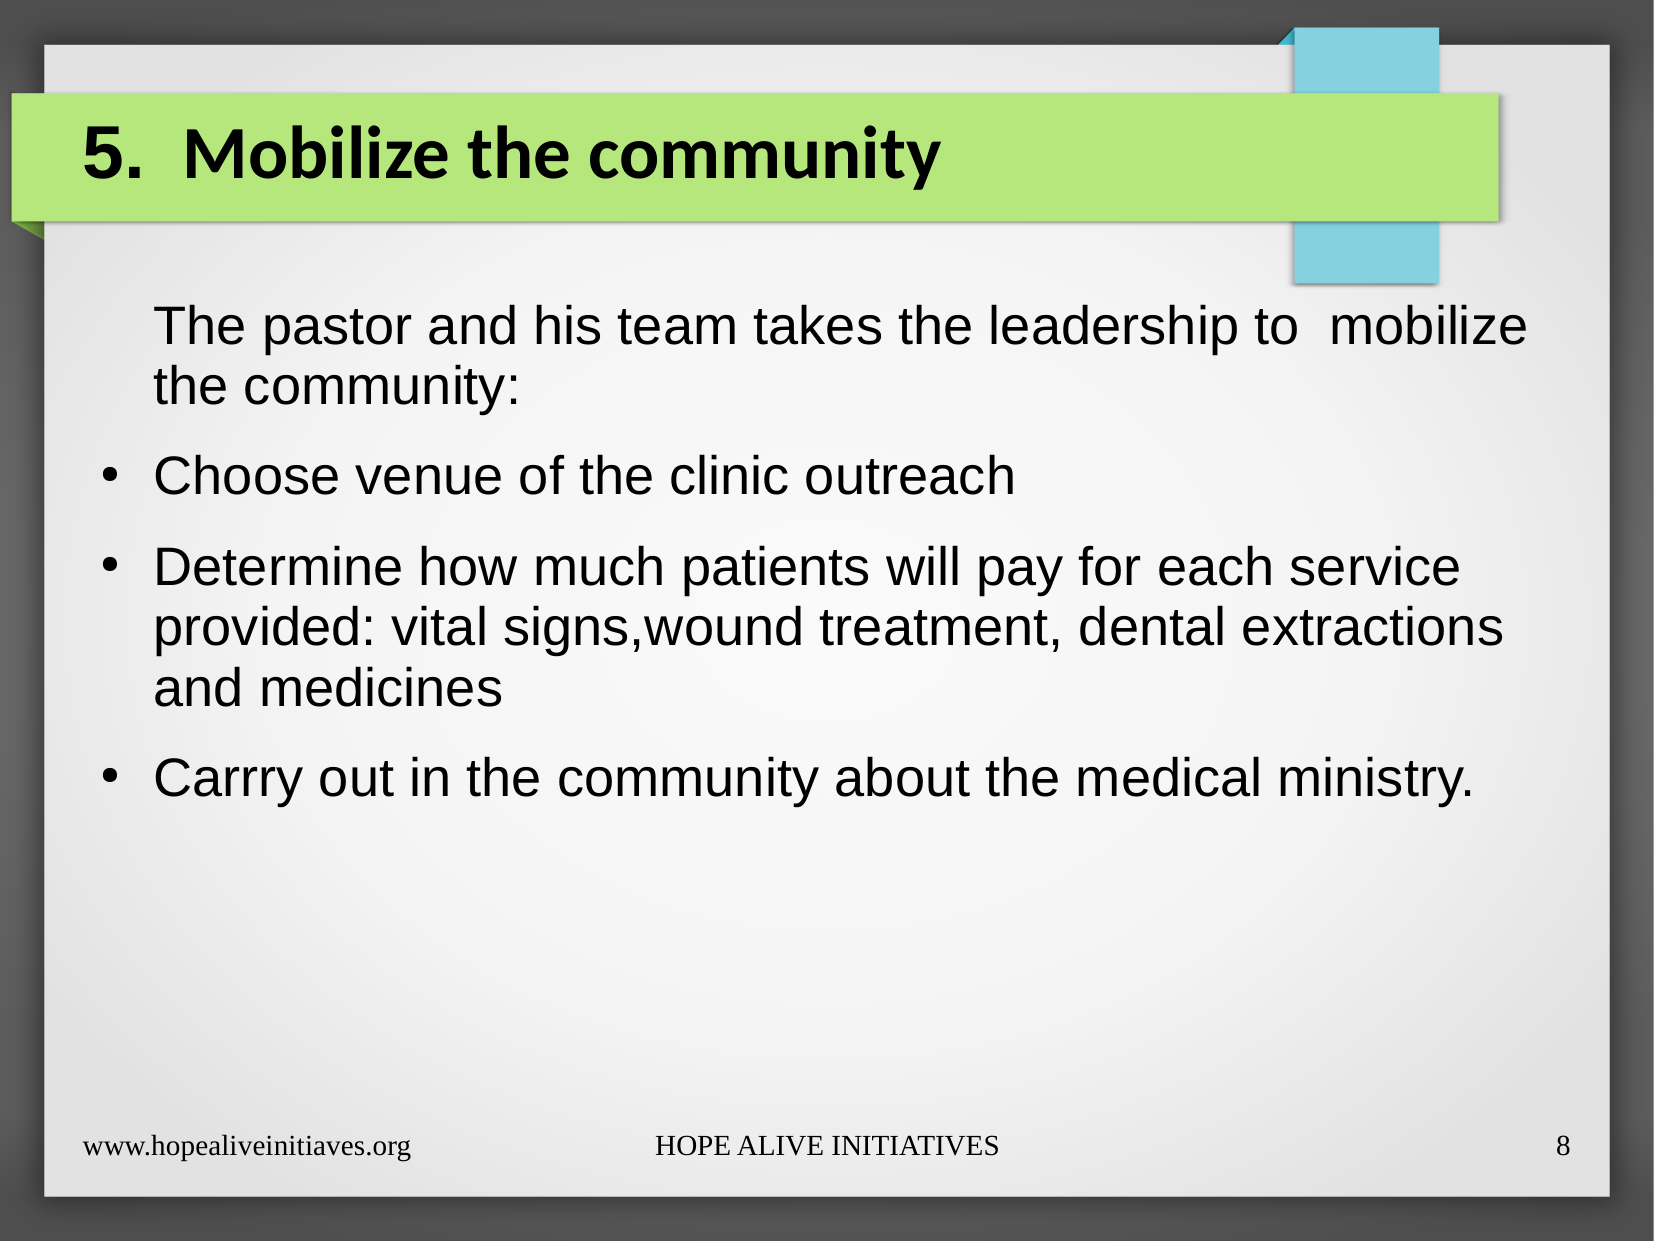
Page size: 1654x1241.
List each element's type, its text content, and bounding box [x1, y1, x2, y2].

title 5. Mobilize the community [82, 94, 1264, 213]
list The pastor and his team takes the leadership to mobilize the community: Choose venue of the clinic outreach Determine how much patients will pay for each service provided: vital signs,wound treatment, dental extractions and medicines Carrry out in the community about the medical ministry. [82, 295, 1571, 1015]
picture [0, 0, 1654, 1241]
